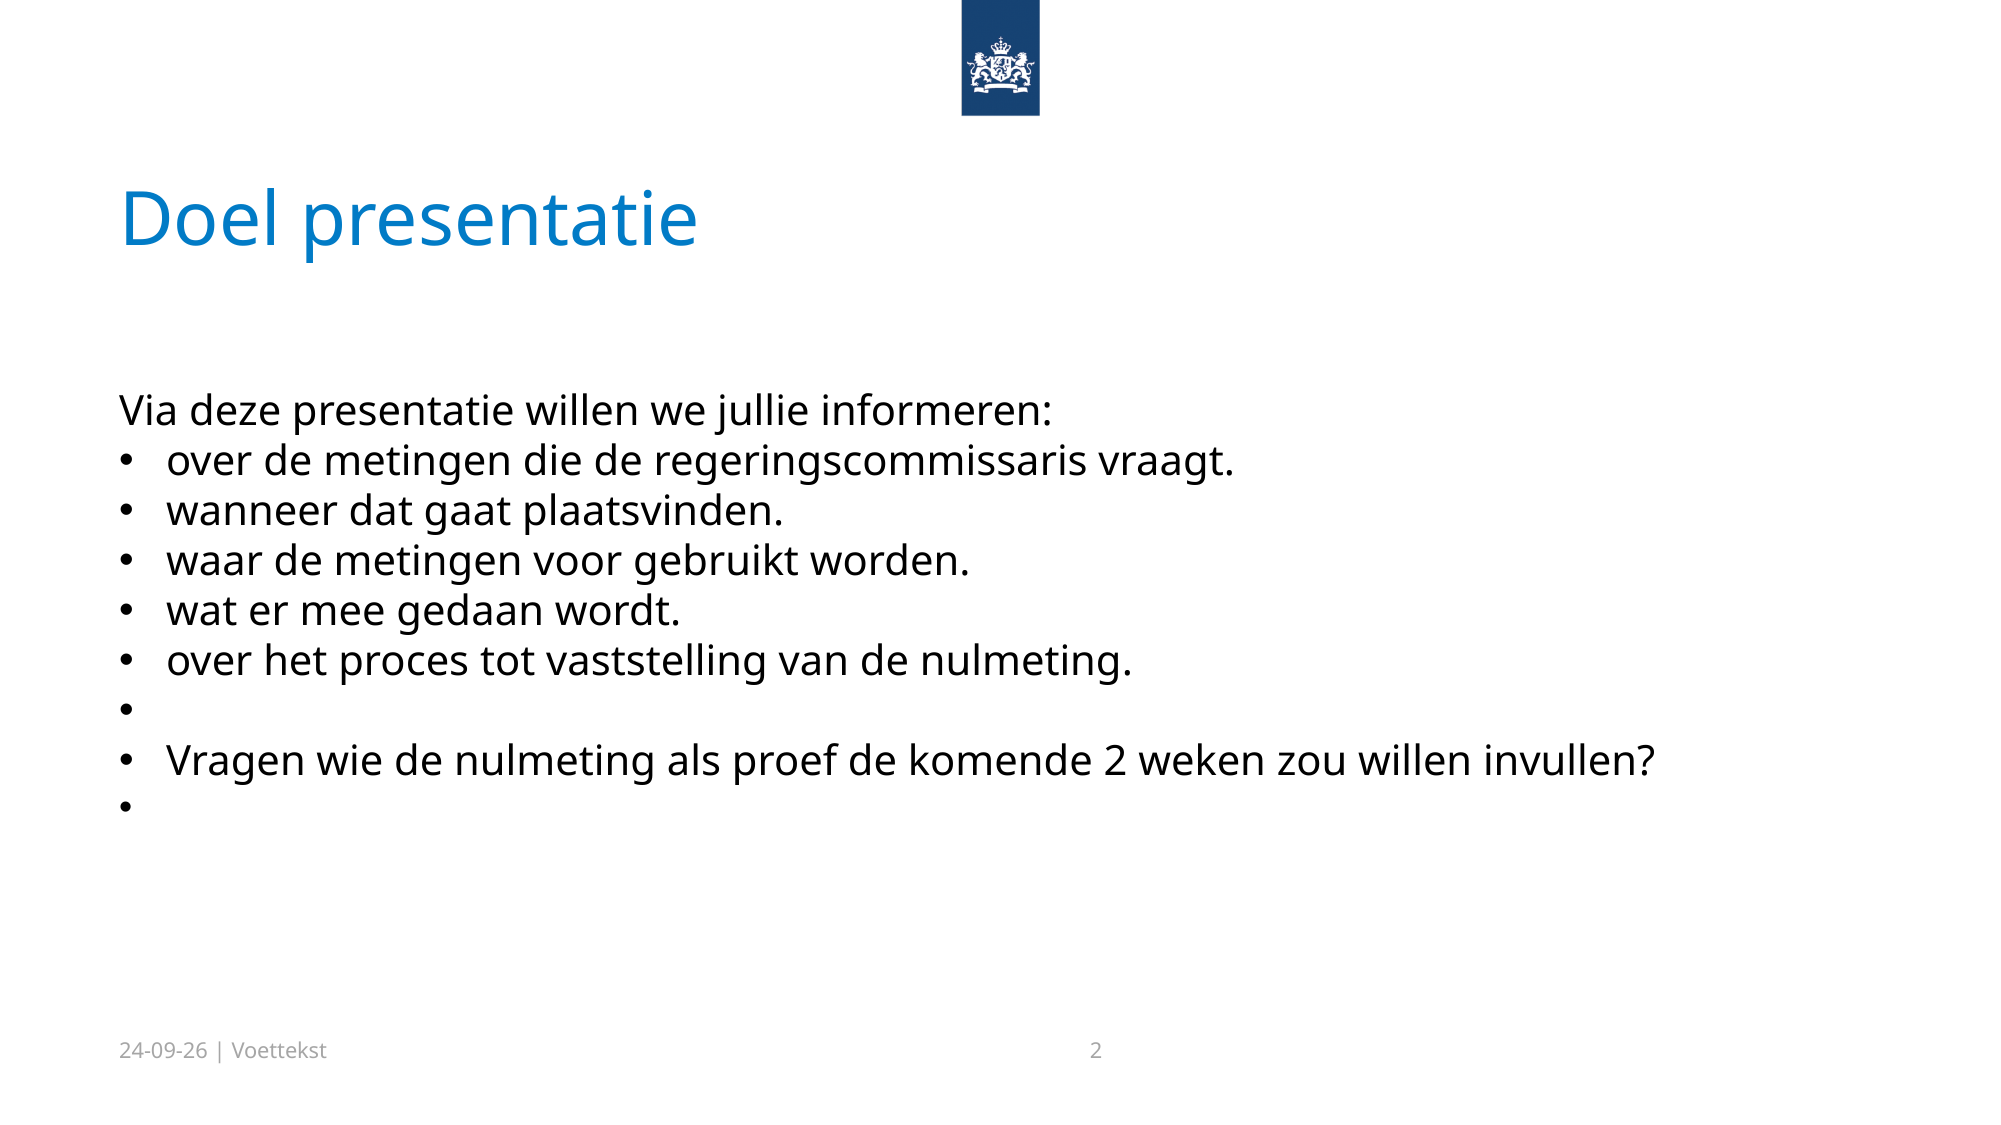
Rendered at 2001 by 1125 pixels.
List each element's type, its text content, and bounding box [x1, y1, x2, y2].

title Doel presentatie [104, 172, 1897, 329]
text_box Via deze presentatie willen we jullie informeren: over de metingen die de regeringscommissaris vraagt. wanneer dat gaat plaatsvinden. waar de metingen voor gebruikt worden. wat er mee gedaan wordt. over het proces tot vaststelling van de nulmeting. Vragen wie de nulmeting als proef de komende 2 weken zou willen invullen? [104, 376, 1897, 841]
text_box 2 [1074, 1020, 1897, 1074]
text_box 26 april 2021 | Voettekst [104, 1020, 925, 1074]
